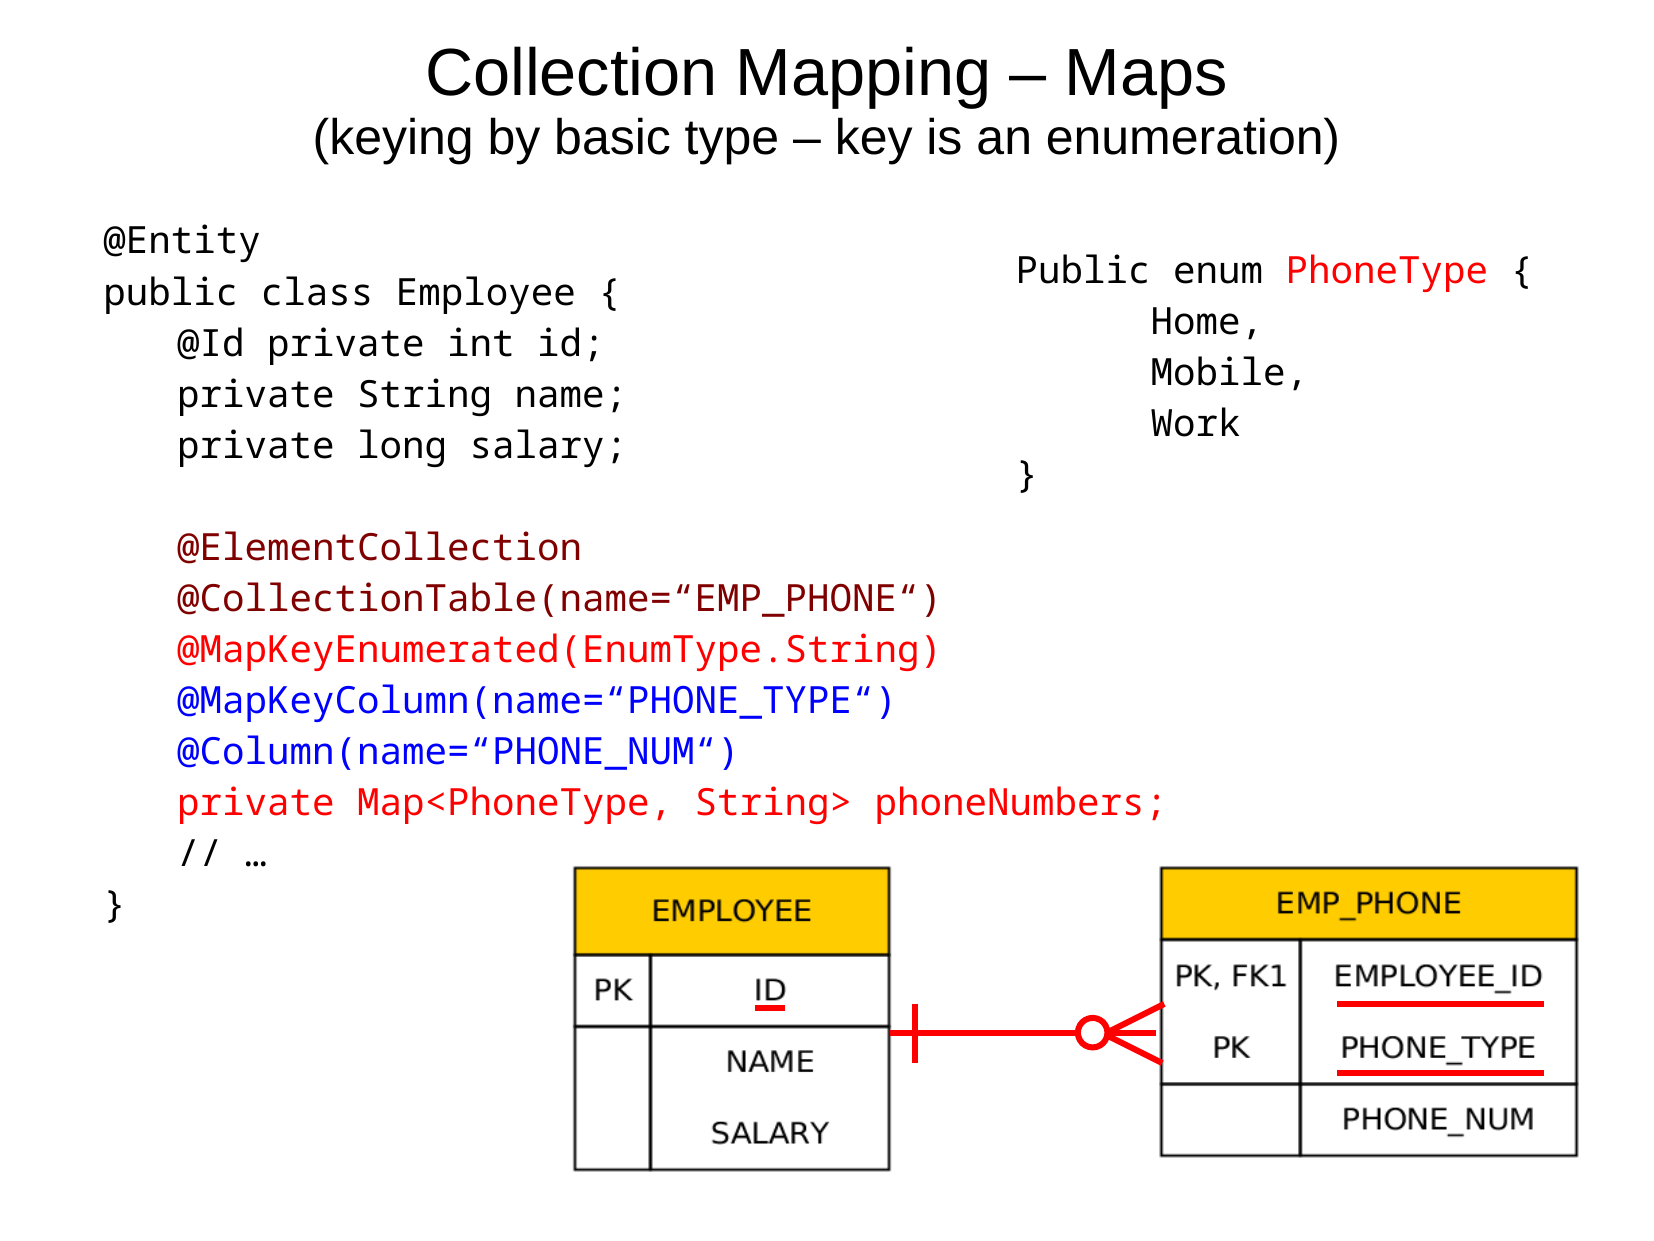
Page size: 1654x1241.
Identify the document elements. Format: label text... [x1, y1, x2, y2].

picture [561, 856, 1595, 1182]
title Collection Mapping – Maps (keying by basic type – key is an enumeration) [82, 3, 1571, 196]
text_box @Entity public class Employee { @Id private int id; private String name; private long salary; @ElementCollection @CollectionTable(name=“EMP_PHONE“) @MapKeyEnumerated(EnumType.String) @MapKeyColumn(name=“PHONE_TYPE“) @Column(name=“PHONE_NUM“) private Map<PhoneType, String> phoneNumbers; // … } [88, 206, 1183, 831]
text_box Public enum PhoneType { Home, Mobile, Work } [1000, 236, 1549, 469]
text_box [1077, 1017, 1108, 1048]
